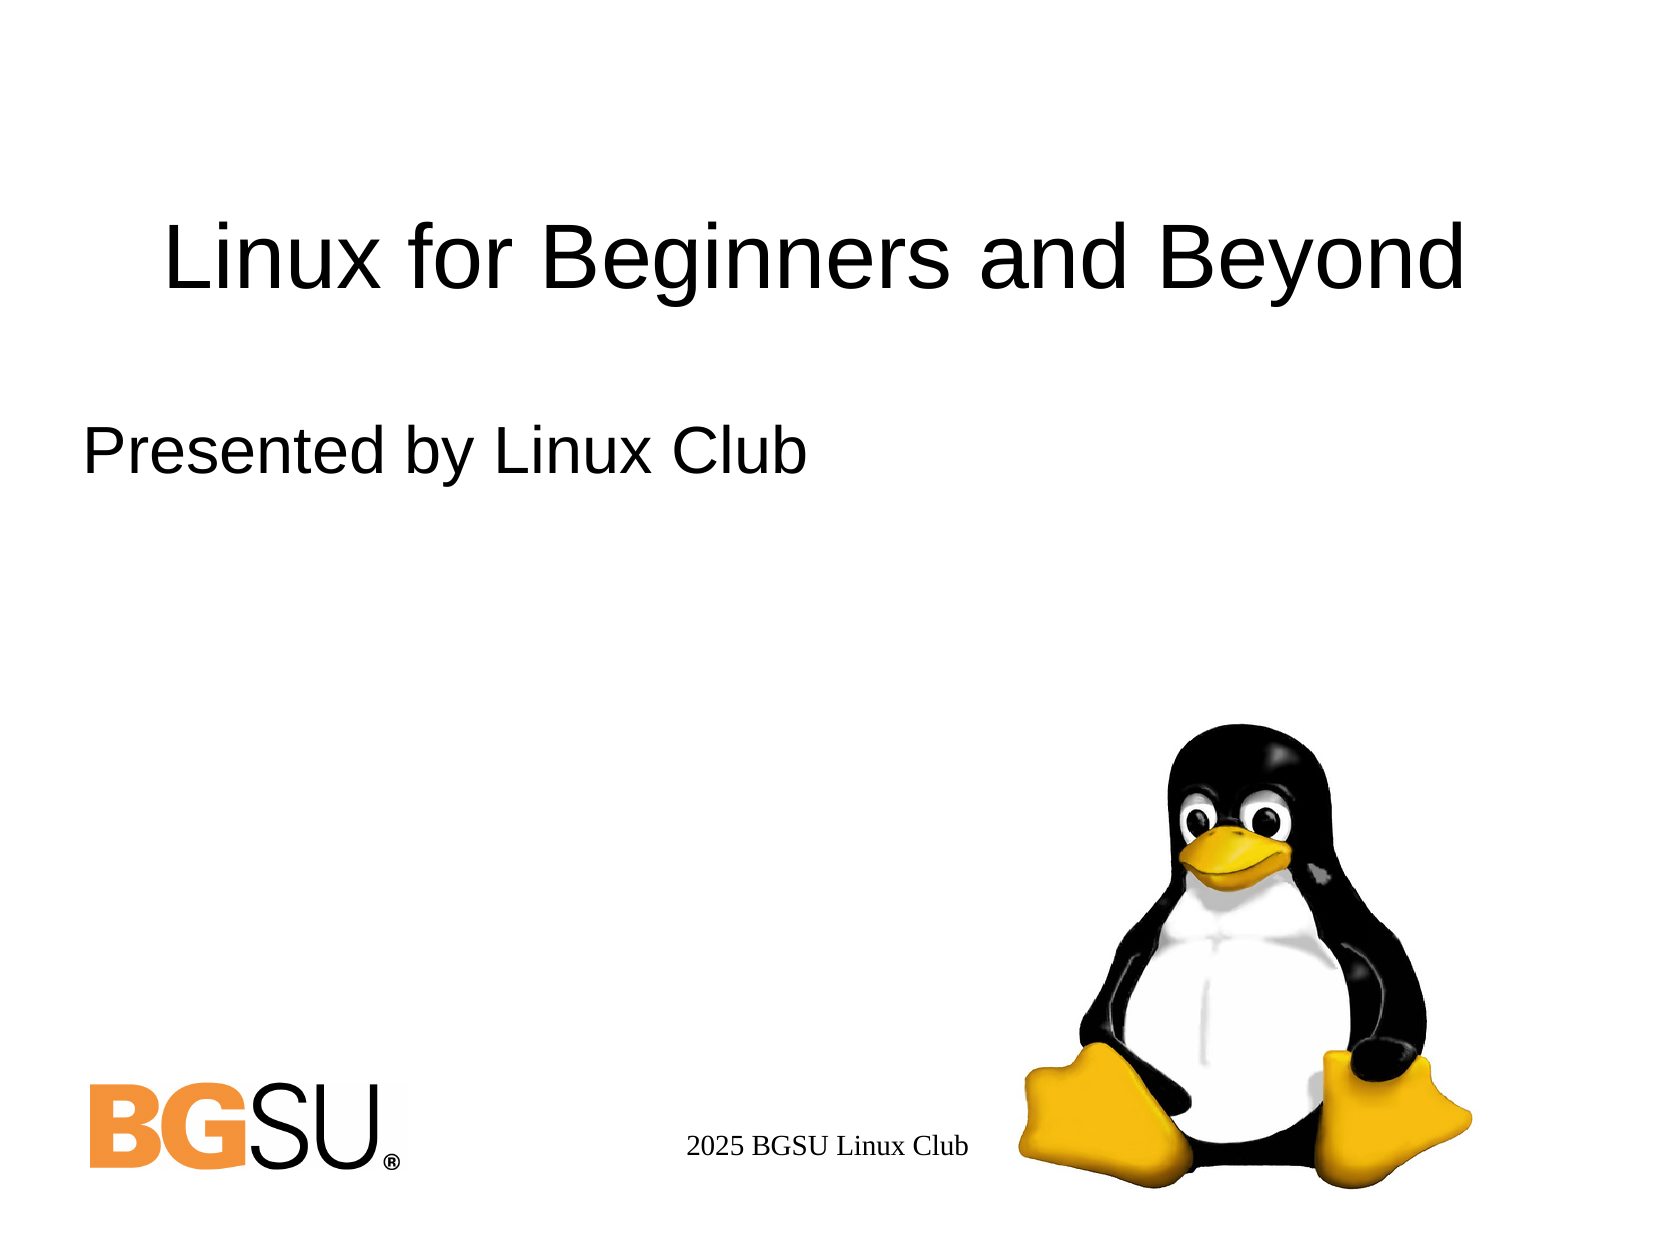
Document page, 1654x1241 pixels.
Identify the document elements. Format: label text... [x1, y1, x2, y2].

footer 2025 BGSU Linux Club [565, 1129, 1090, 1216]
picture [1009, 714, 1485, 1200]
title Linux for Beginners and Beyond [71, 152, 1561, 361]
picture [90, 1082, 409, 1170]
text_box Presented by Linux Club [82, 300, 1571, 601]
